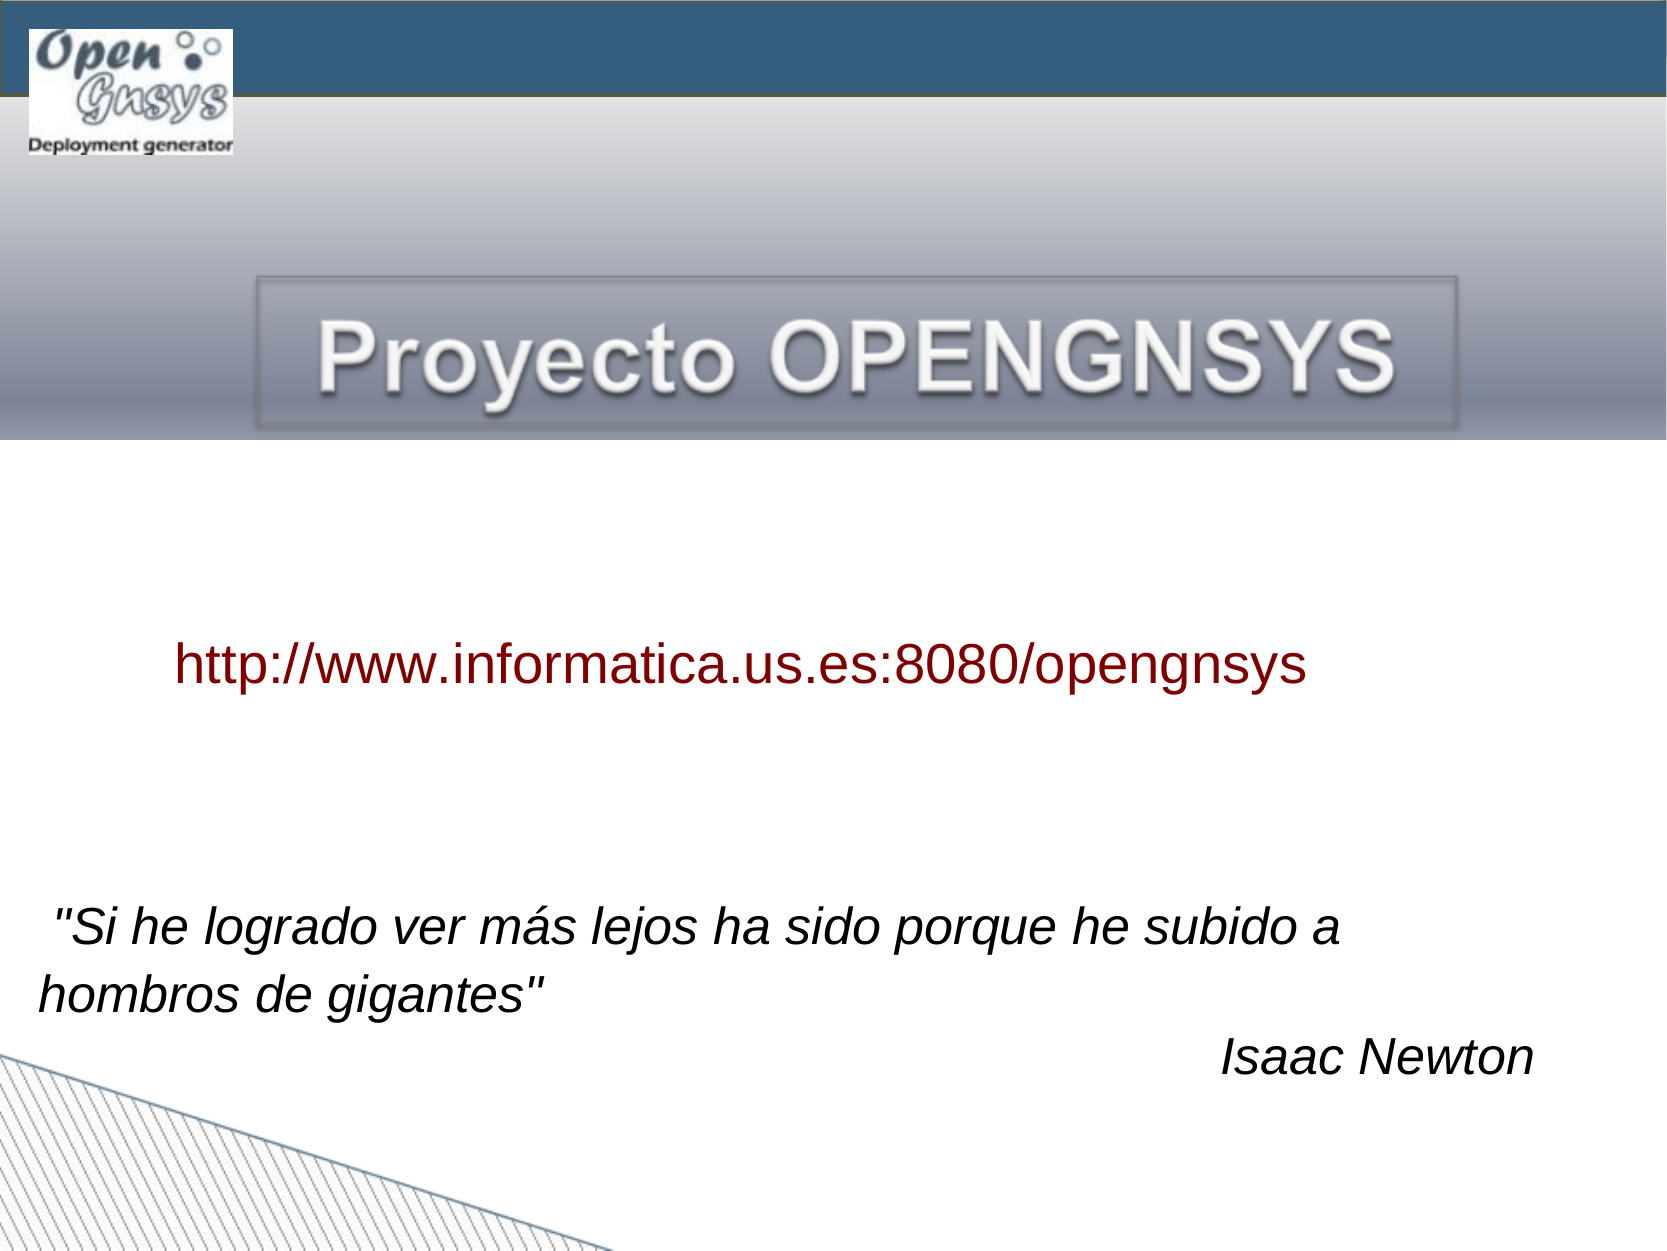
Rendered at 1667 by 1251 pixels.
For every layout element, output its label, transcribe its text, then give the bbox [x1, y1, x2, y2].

text_box http://www.informatica.us.es:8080/opengnsys [64, 620, 1622, 709]
subtitle "Si he logrado ver más lejos ha sido porque he subido a hombros de gigantes" Isaac Newton [38, 896, 1536, 1152]
picture [0, 0, 1667, 1251]
